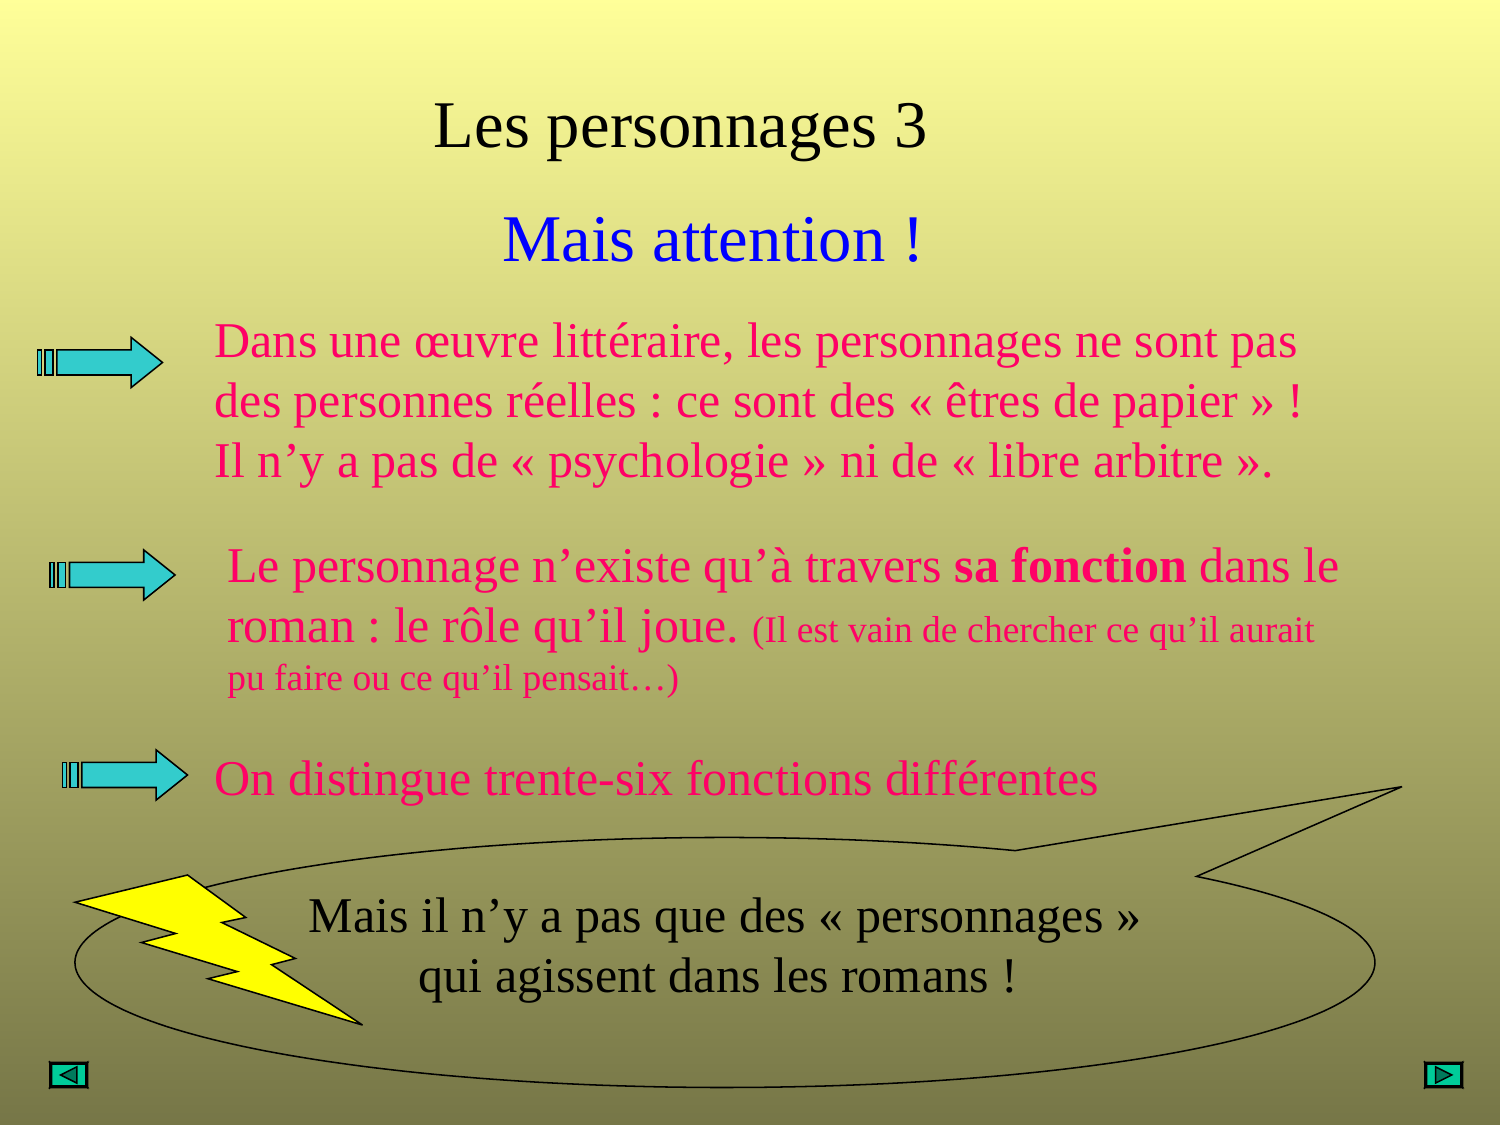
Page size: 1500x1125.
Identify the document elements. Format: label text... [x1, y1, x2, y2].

text_box [51, 1062, 88, 1088]
text_box [50, 562, 54, 587]
text_box [58, 562, 66, 587]
text_box [56, 337, 163, 388]
text_box [81, 749, 188, 801]
title Les personnages 3 [399, 50, 963, 201]
text_box Dans une œuvre littéraire, les personnages ne sont pas des personnes réelles : ce sont des « êtres de papier » ! Il n’y a pas de « psychologie » ni de « libre arbitre ». [199, 299, 1351, 496]
text_box [62, 762, 66, 788]
text_box On distingue trente-six fonctions différentes [199, 737, 1351, 813]
text_box [37, 350, 41, 375]
text_box Mais attention ! [487, 187, 951, 283]
text_box Le personnage n’existe qu’à travers sa fonction dans le roman : le rôle qu’il joue. (Il est vain de chercher ce qu’il aurait pu faire ou ce qu’il pensait…) [212, 524, 1363, 706]
text_box [45, 350, 53, 375]
text_box [75, 875, 363, 1026]
text_box Mais il n’y a pas que des « personnages » qui agissent dans les romans ! [74, 786, 1403, 1088]
text_box [70, 762, 78, 788]
text_box [69, 549, 176, 601]
text_box [1426, 1062, 1463, 1088]
